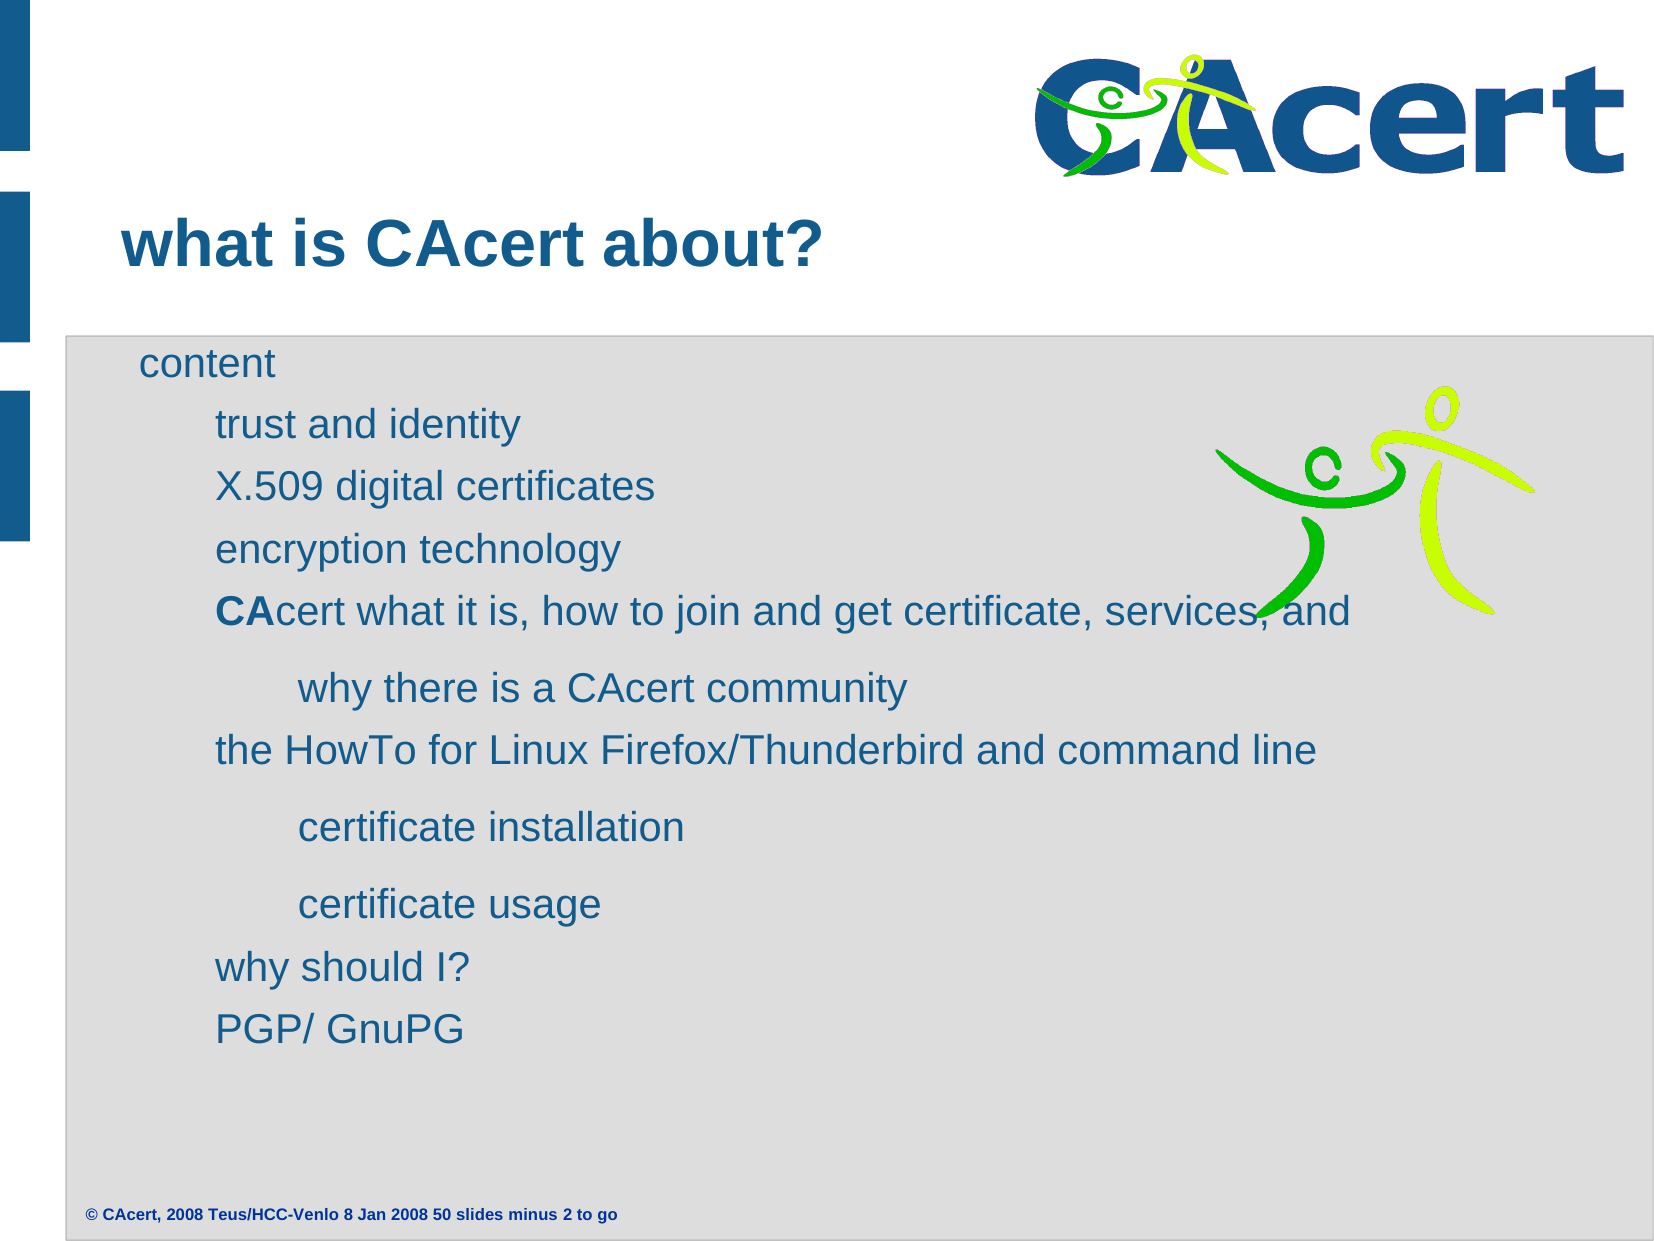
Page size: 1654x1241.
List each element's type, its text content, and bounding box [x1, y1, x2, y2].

picture [1033, 53, 1625, 178]
title what is CAcert about? [121, 185, 1534, 309]
list content trust and identity X.509 digital certificates encryption technology CAcert what it is, how to join and get certificate, services, and why there is a CAcert community the HowTo for Linux Firefox/Thunderbird and command line certificate installation certificate usage why should I? PGP/ GnuPG [121, 344, 1596, 1182]
